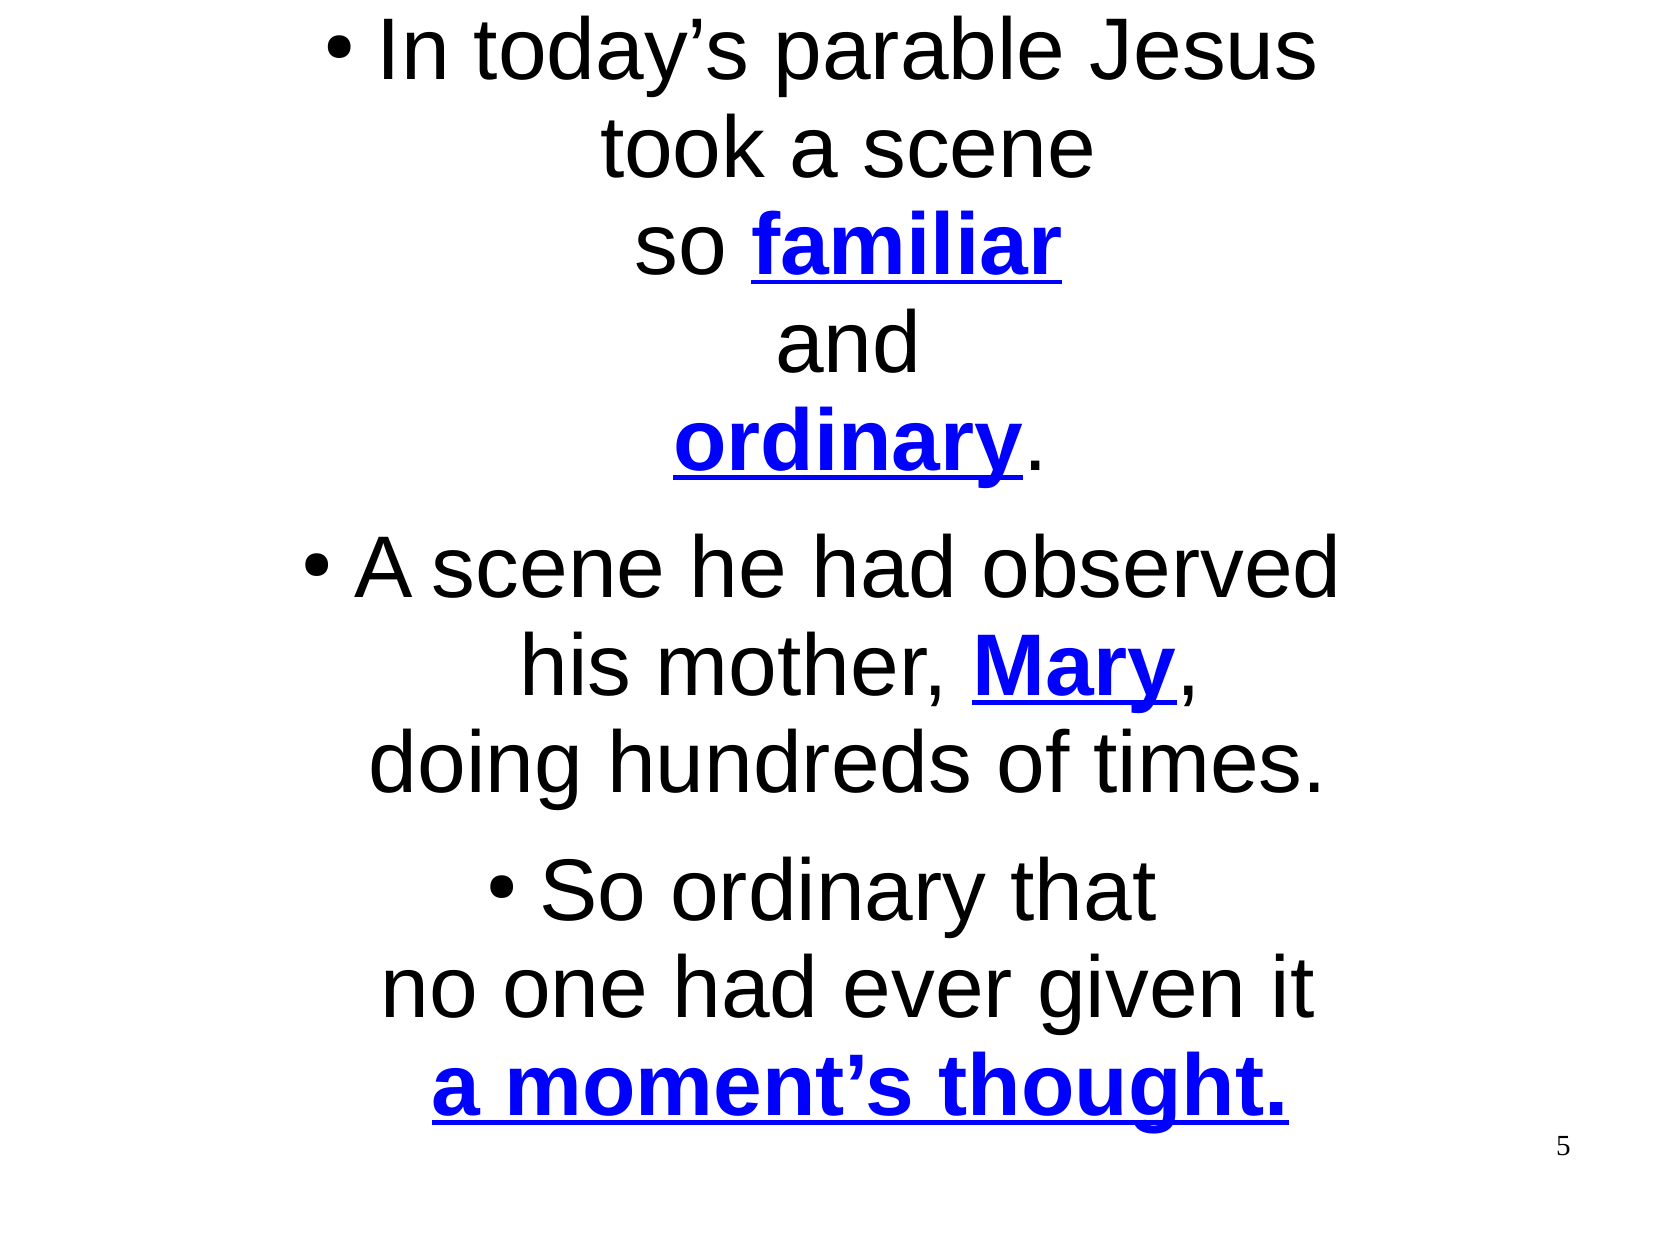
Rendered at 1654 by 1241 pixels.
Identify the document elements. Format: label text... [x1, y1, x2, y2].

list In today’s parable Jesus took a scene so familiar and ordinary. A scene he had observed his mother, Mary, doing hundreds of times. So ordinary that no one had ever given it a moment’s thought. [0, 0, 1651, 1238]
